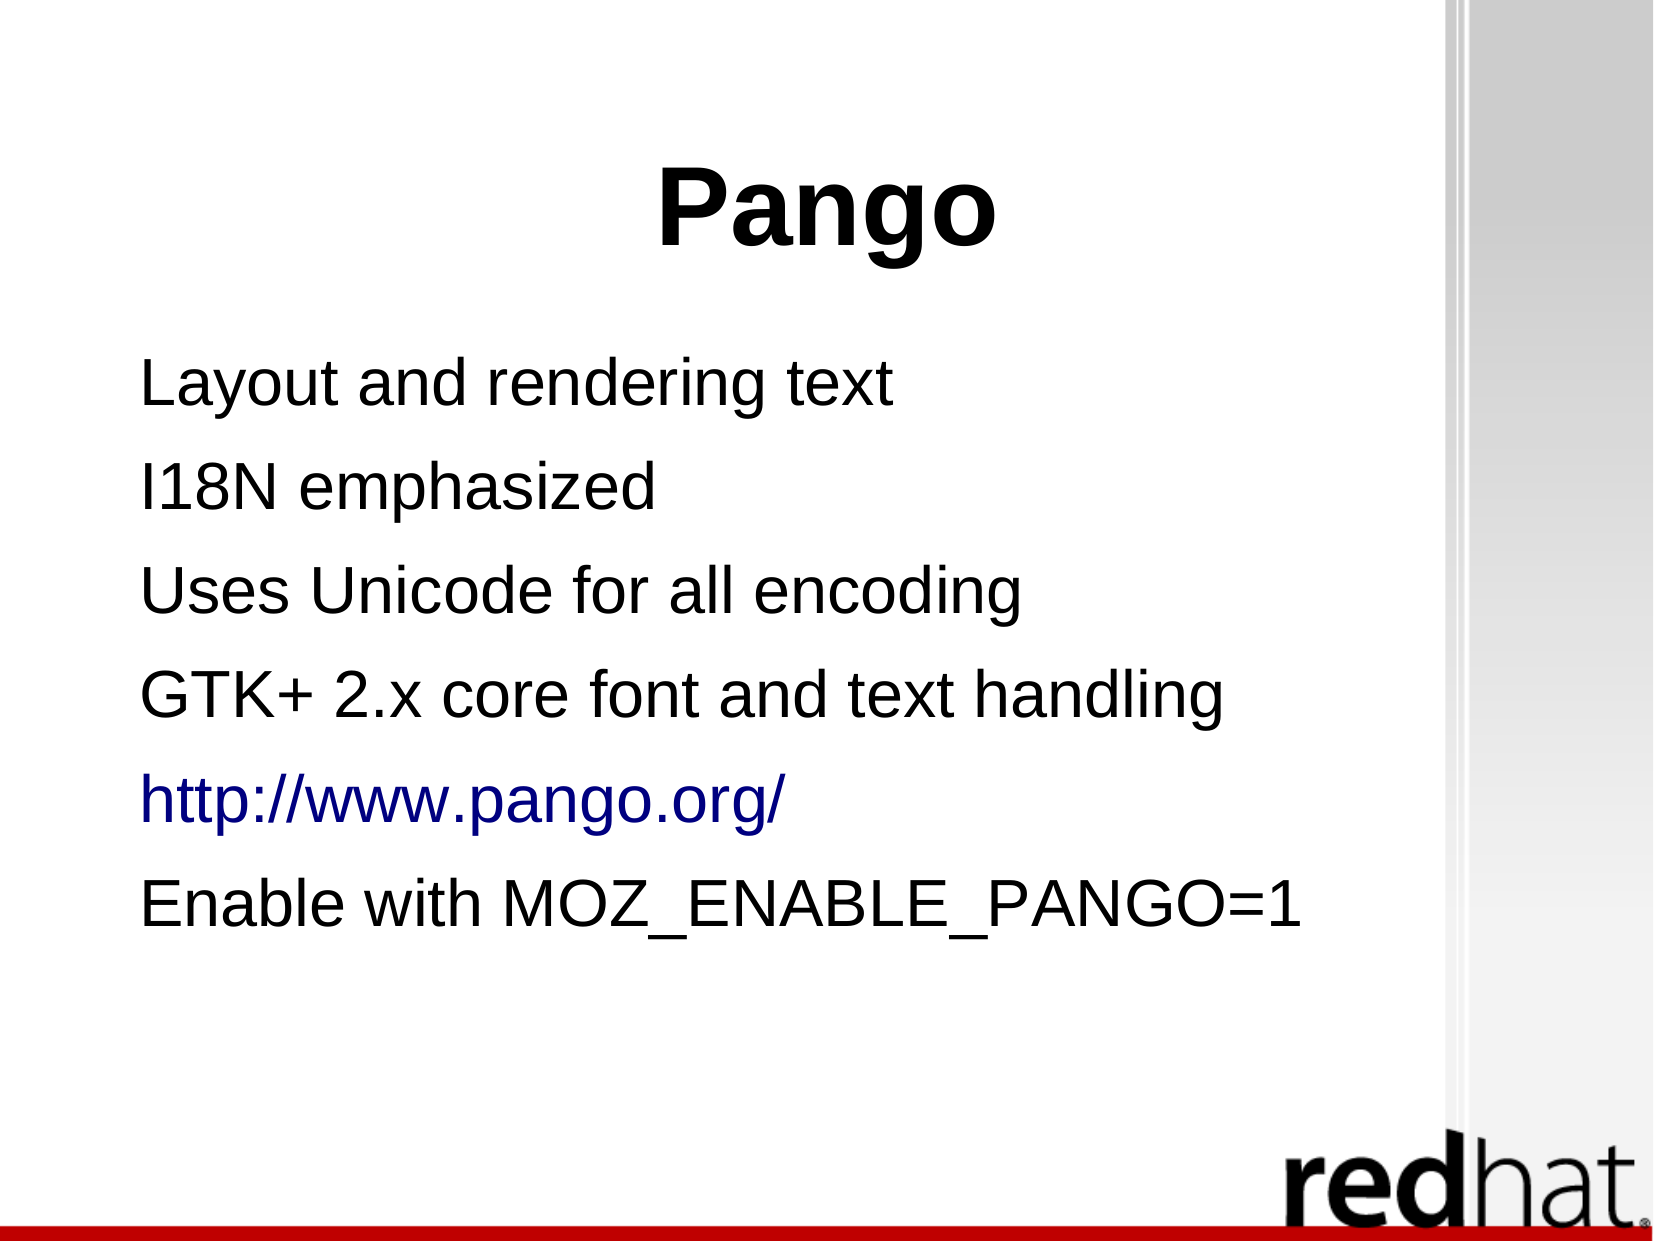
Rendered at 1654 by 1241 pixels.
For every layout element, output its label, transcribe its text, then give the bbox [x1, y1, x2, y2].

title Pango [121, 102, 1533, 311]
picture [0, 0, 1654, 1241]
list Layout and rendering text I18N emphasized Uses Unicode for all encoding GTK+ 2.x core font and text handling http://www.pango.org/ Enable with MOZ_ENABLE_PANGO=1 [121, 344, 1533, 1127]
